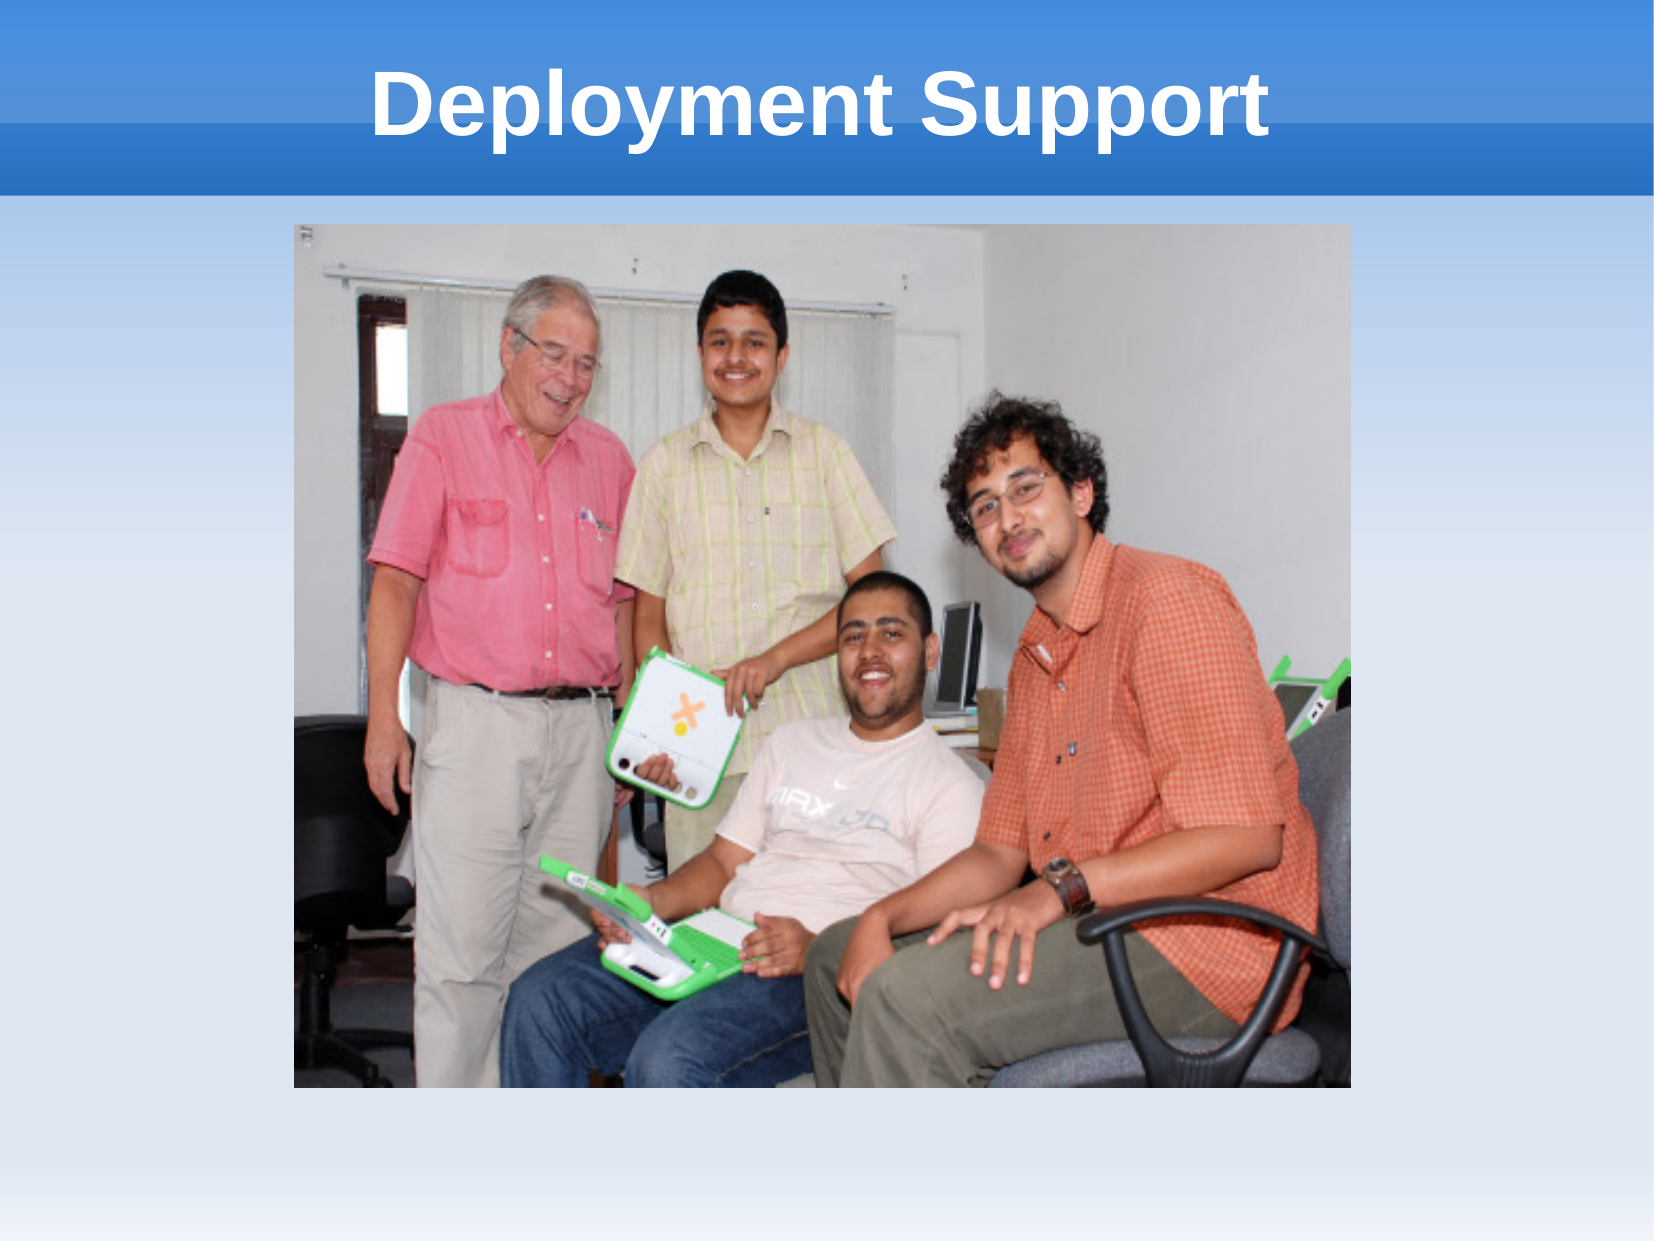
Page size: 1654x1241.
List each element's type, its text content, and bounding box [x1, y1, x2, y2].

list [82, 290, 1571, 1094]
title Deployment Support [76, 7, 1565, 200]
picture [0, 0, 1654, 1241]
